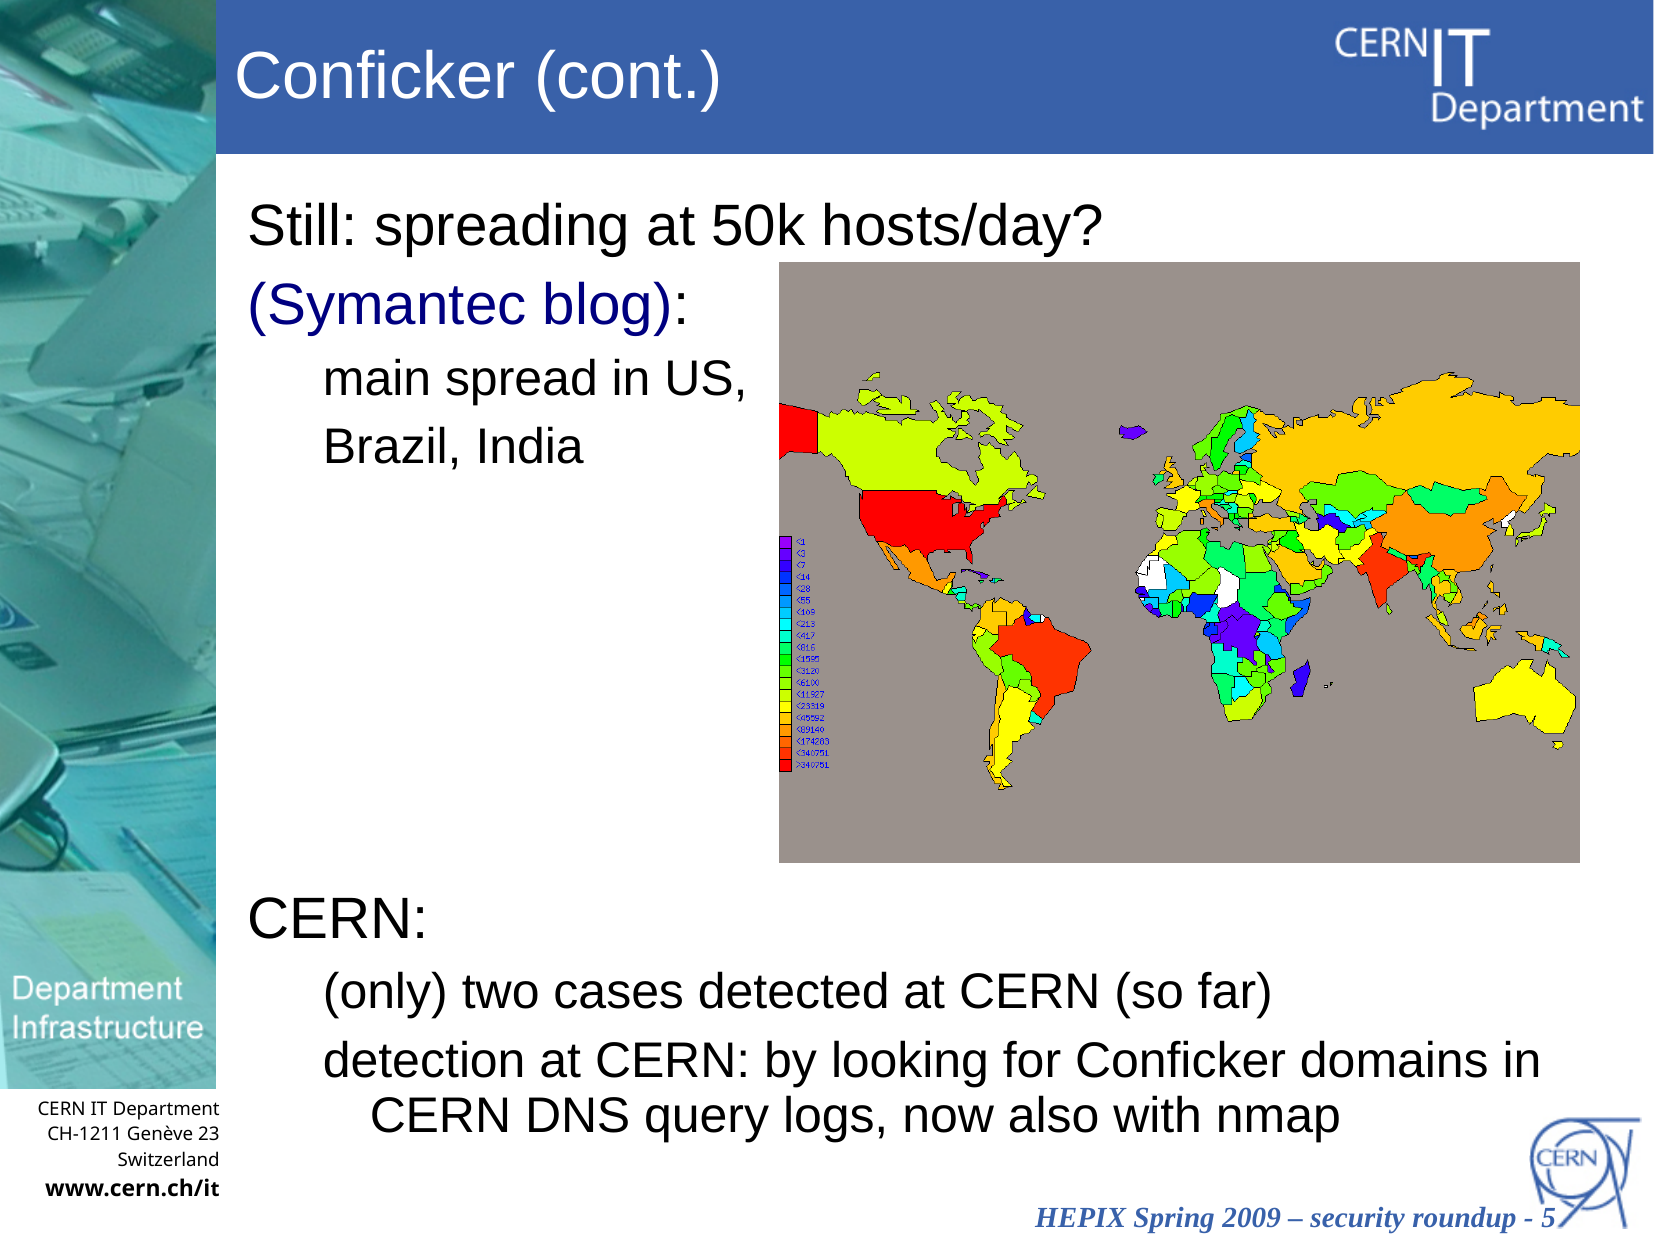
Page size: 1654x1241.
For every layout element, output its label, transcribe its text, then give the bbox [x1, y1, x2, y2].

picture [779, 262, 1580, 863]
picture [216, 0, 1654, 154]
picture [1529, 1116, 1642, 1229]
list Still: spreading at 50k hosts/day? (Symantec blog): main spread in US, Brazil, India CERN: (only) two cases detected at CERN (so far) detection at CERN: by looking for Conficker domains in CERN DNS query logs, now also with nmap [247, 192, 1613, 1148]
title Conficker (cont.) [234, 7, 1241, 143]
